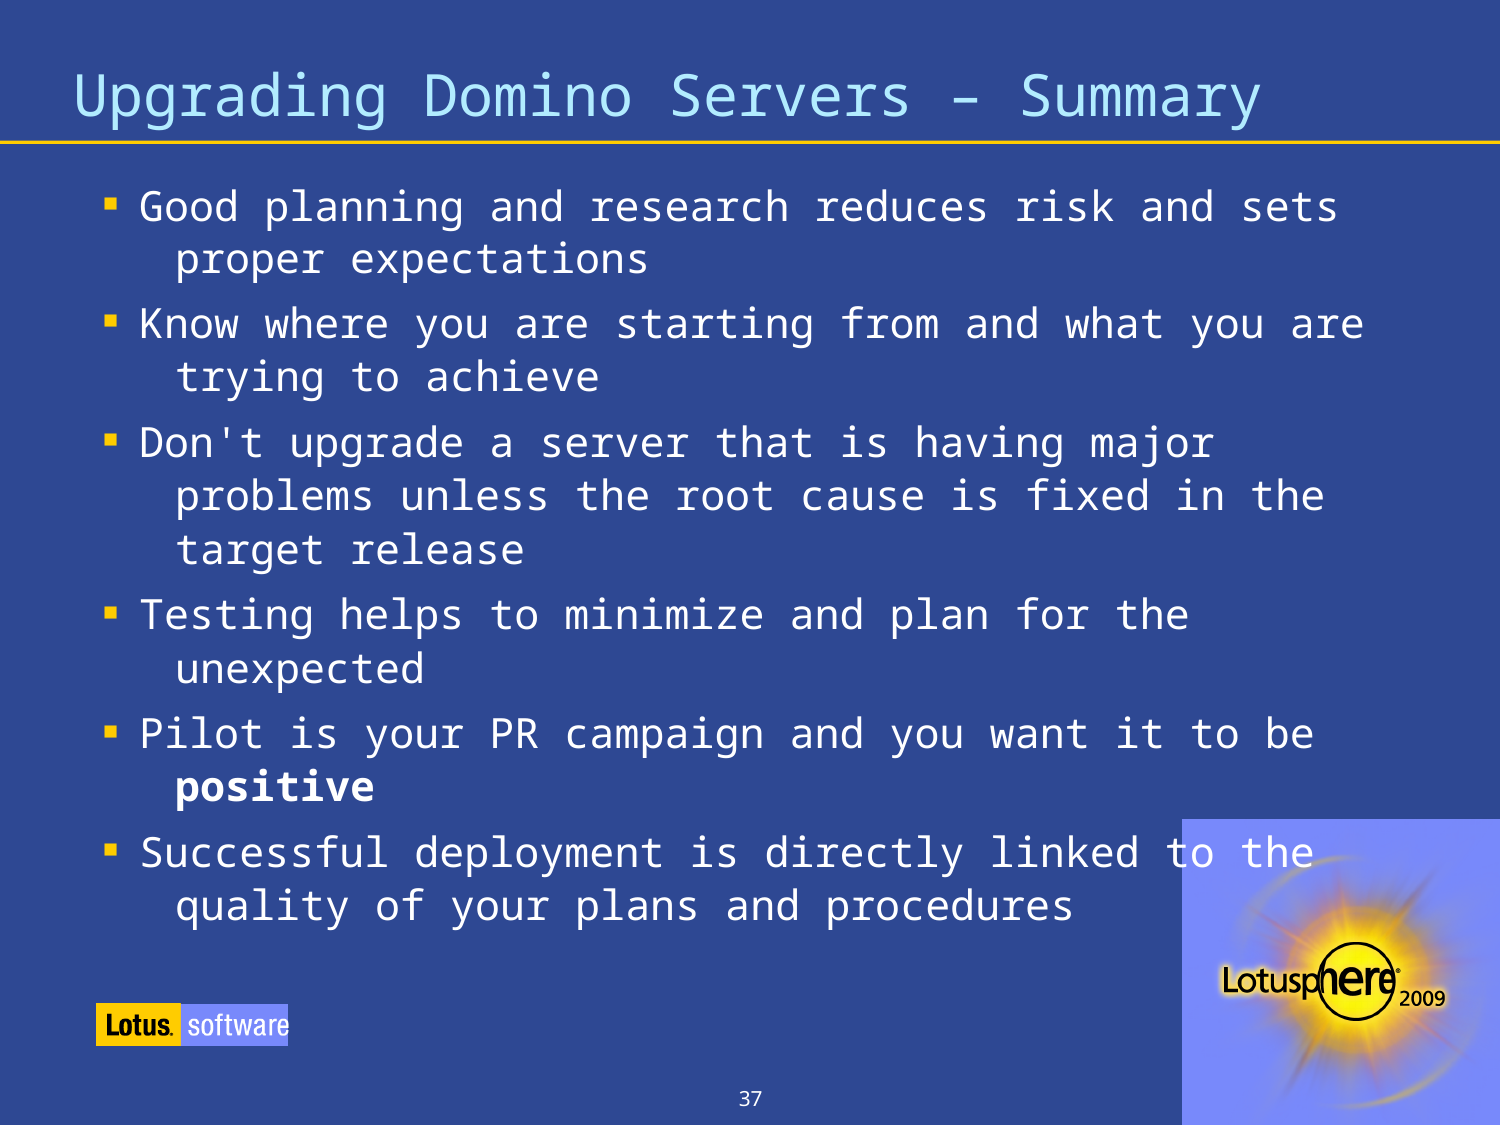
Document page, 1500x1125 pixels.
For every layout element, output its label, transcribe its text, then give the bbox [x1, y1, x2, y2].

picture [96, 1003, 289, 1046]
picture [1181, 818, 1500, 1125]
title Upgrading Domino Servers – Summary [73, 54, 1427, 137]
list Good planning and research reduces risk and sets proper expectations Know where you are starting from and what you are trying to achieve Don't upgrade a server that is having major problems unless the root cause is fixed in the target release Testing helps to minimize and plan for the unexpected Pilot is your PR campaign and you want it to be positive Successful deployment is directly linked to the quality of your plans and procedures [100, 171, 1424, 827]
